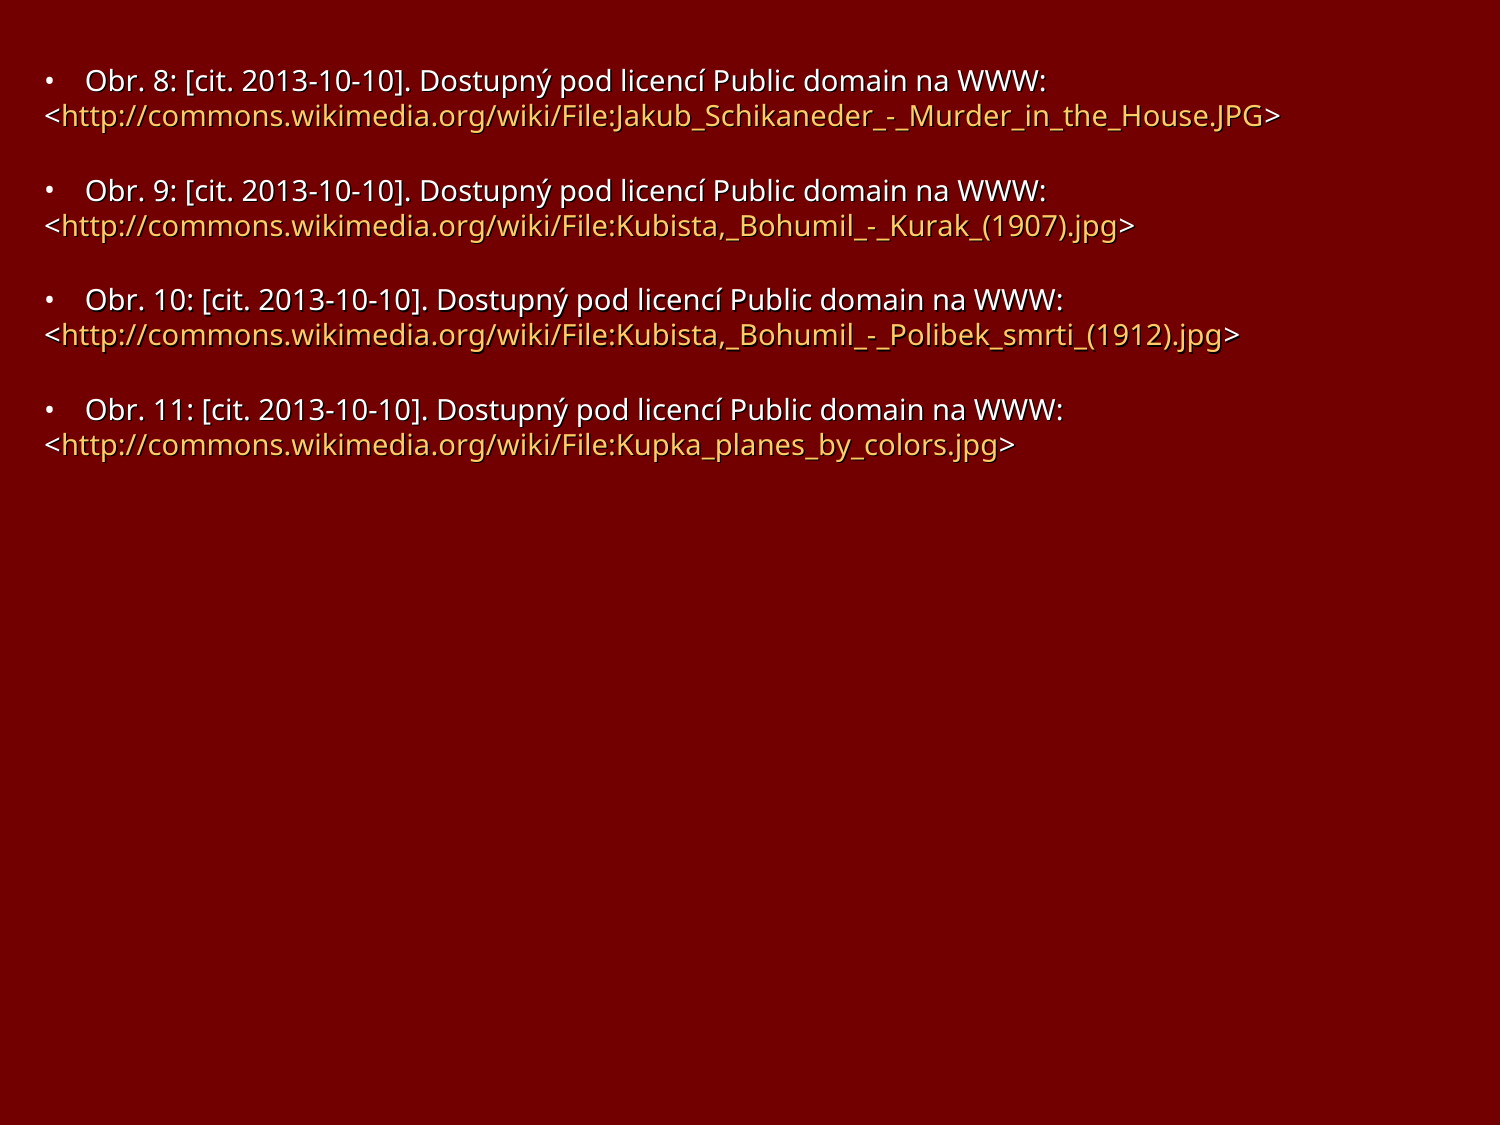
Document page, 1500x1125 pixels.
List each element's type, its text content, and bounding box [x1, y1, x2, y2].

text_box Obr. 8: [cit. 2013-10-10]. Dostupný pod licencí Public domain na WWW: <http://commons.wikimedia.org/wiki/File:Jakub_Schikaneder_-_Murder_in_the_House.JPG> Obr. 9: [cit. 2013-10-10]. Dostupný pod licencí Public domain na WWW: <http://commons.wikimedia.org/wiki/File:Kubista,_Bohumil_-_Kurak_(1907).jpg> Obr. 10: [cit. 2013-10-10]. Dostupný pod licencí Public domain na WWW: <http://commons.wikimedia.org/wiki/File:Kubista,_Bohumil_-_Polibek_smrti_(1912).jpg> Obr. 11: [cit. 2013-10-10]. Dostupný pod licencí Public domain na WWW: <http://commons.wikimedia.org/wiki/File:Kupka_planes_by_colors.jpg> [29, 54, 1471, 579]
